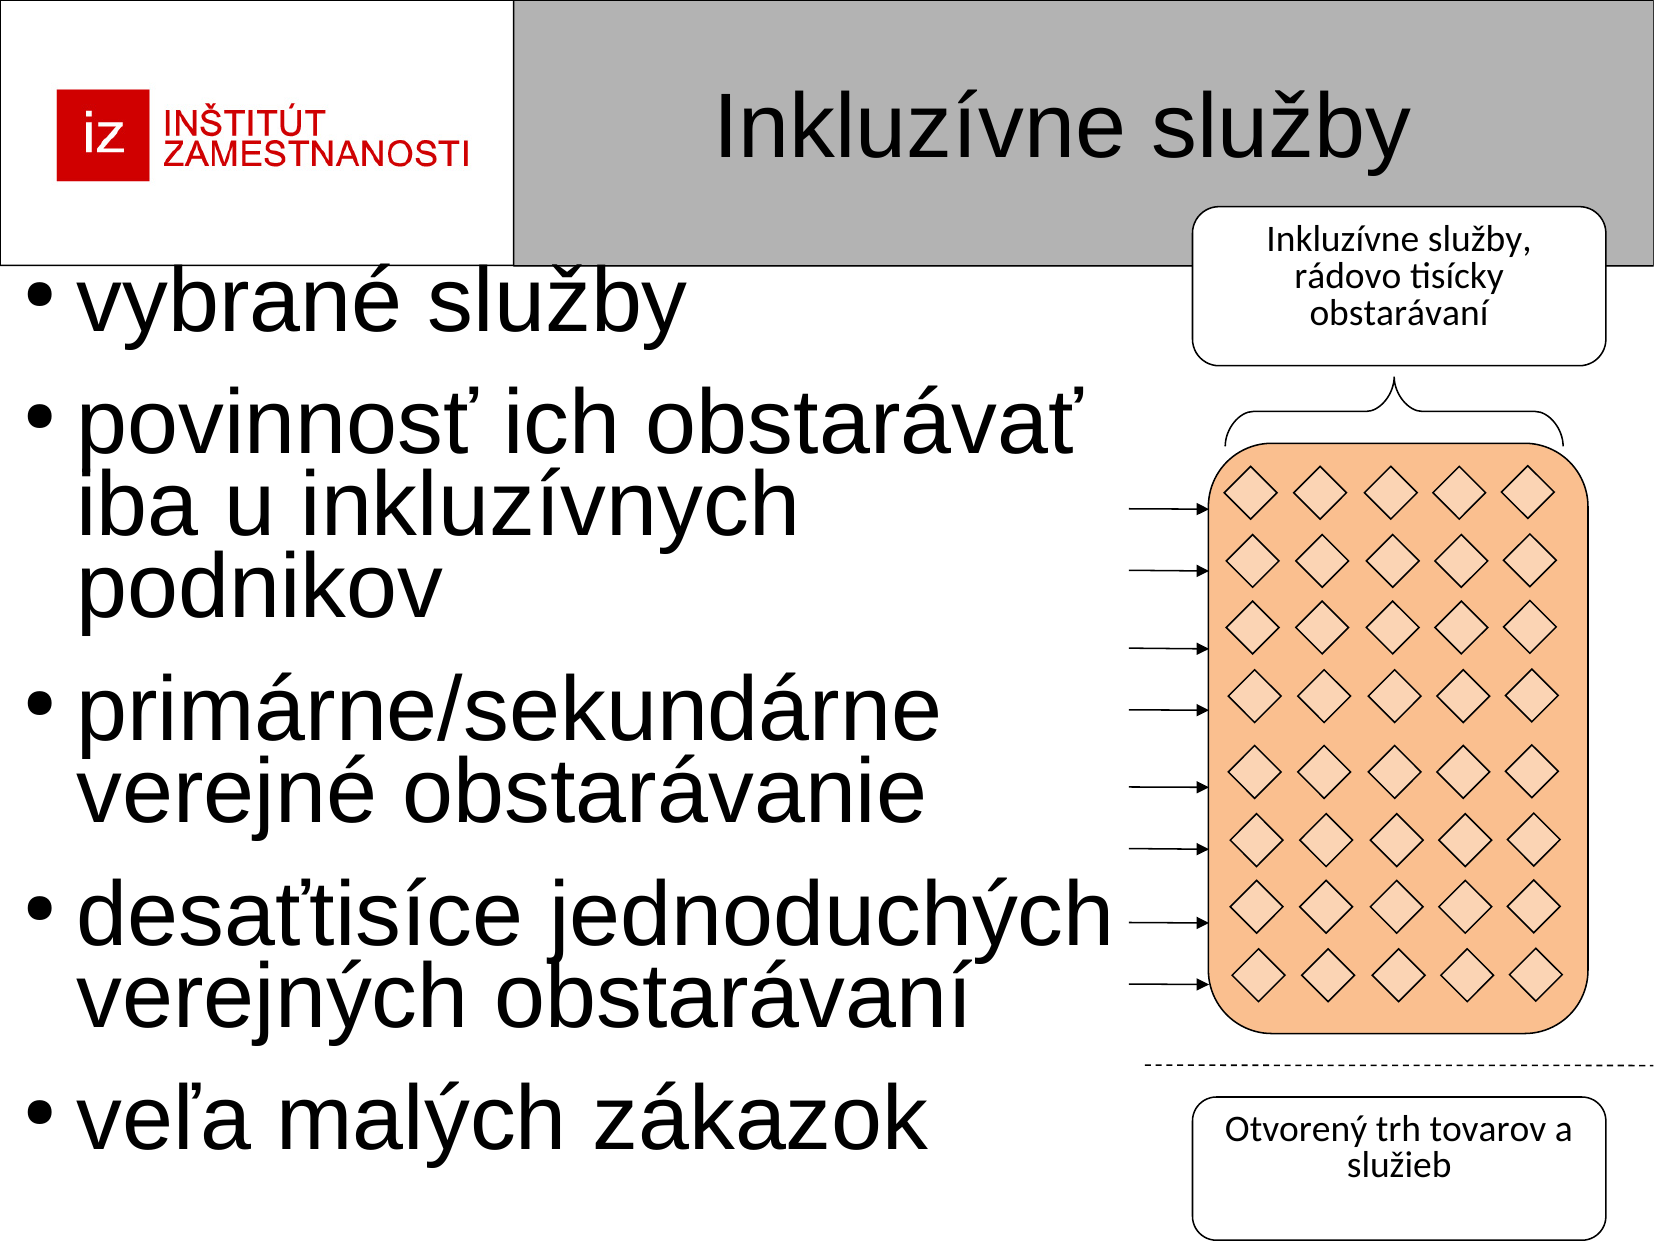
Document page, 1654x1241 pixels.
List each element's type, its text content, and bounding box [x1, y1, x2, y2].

text_box Otvorený trh tovarov a služieb [1192, 1097, 1606, 1241]
text_box [1208, 443, 1588, 1034]
list vybrané služby povinnosť ich obstarávať iba u inkluzívnych podnikov primárne/sekundárne verejné obstarávanie desaťtisíce jednoduchých verejných obstarávaní veľa malých zákazok [6, 265, 1152, 1187]
title Inkluzívne služby [561, 37, 1565, 229]
picture [5, 8, 512, 257]
text_box Inkluzívne služby, rádovo tisícky obstarávaní [1192, 206, 1606, 366]
